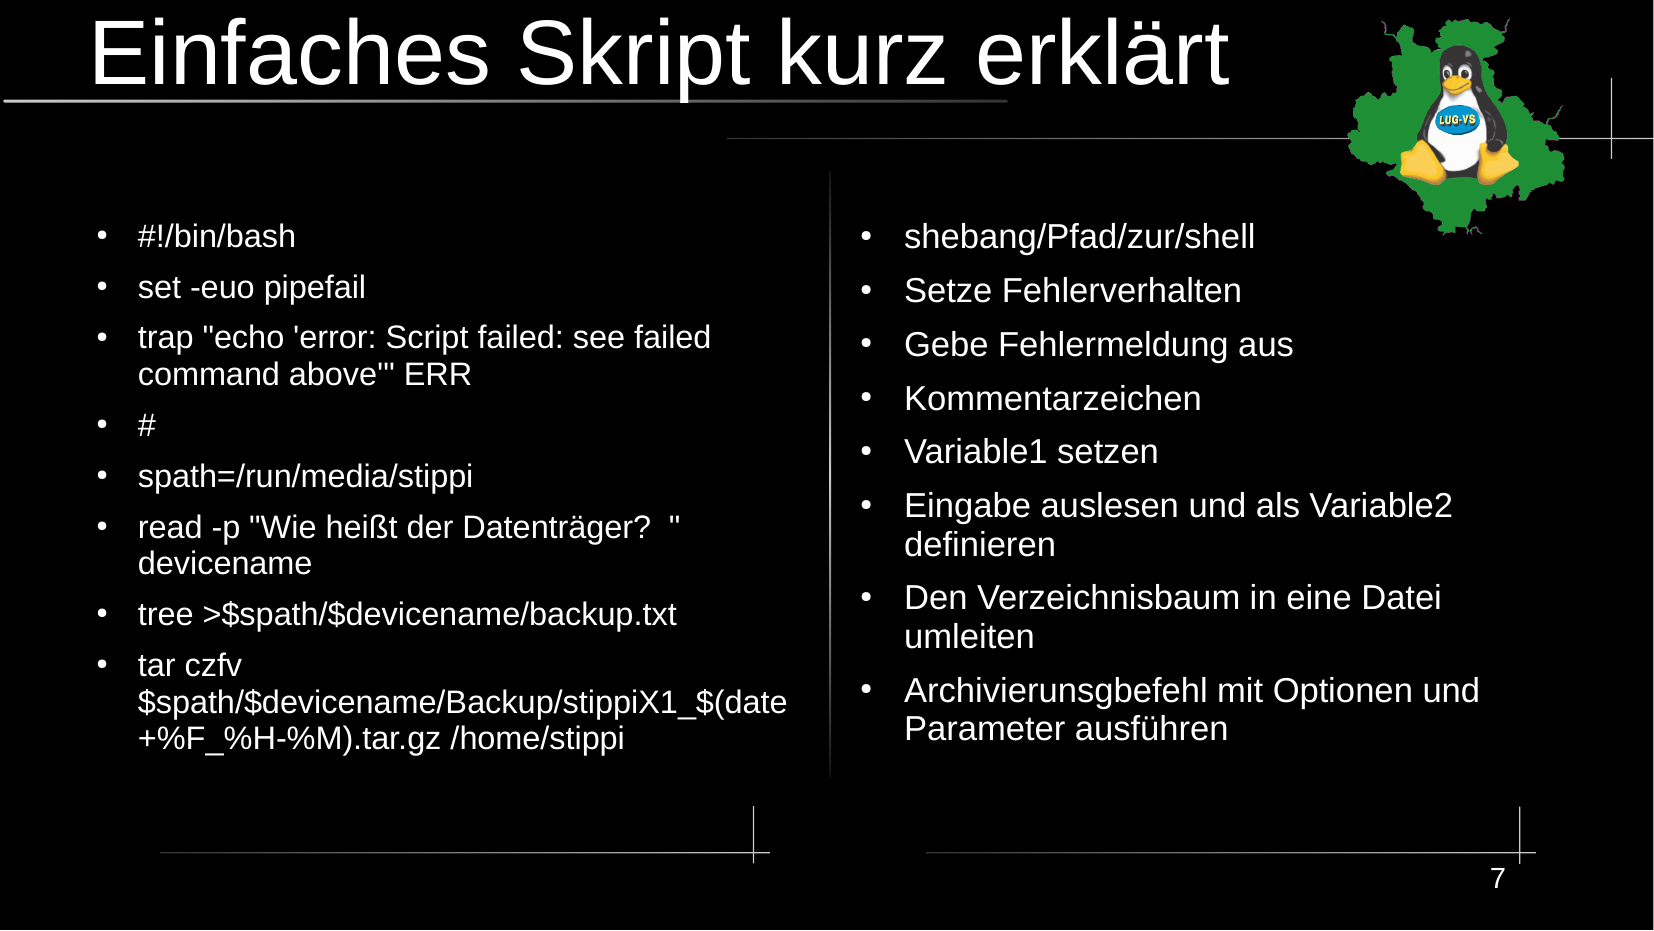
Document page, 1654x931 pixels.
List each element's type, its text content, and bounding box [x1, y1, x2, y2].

list shebang/Pfad/zur/shell Setze Fehlerverhalten Gebe Fehlermeldung aus Kommentarzeichen Variable1 setzen Eingabe auslesen und als Variable2 definieren Den Verzeichnisbaum in eine Datei umleiten Archivierunsgbefehl mit Optionen und Parameter ausführen [845, 217, 1572, 758]
picture [1341, 12, 1572, 237]
title Einfaches Skript kurz erklärt [88, 0, 1654, 107]
list #!/bin/bash set -euo pipefail trap "echo 'error: Script failed: see failed command above'" ERR # spath=/run/media/stippi read -p "Wie heißt der Datenträger? " devicename tree >$spath/$devicename/backup.txt tar czfv $spath/$devicename/Backup/stippiX1_$(date +%F_%H-%M).tar.gz /home/stippi [82, 217, 809, 758]
